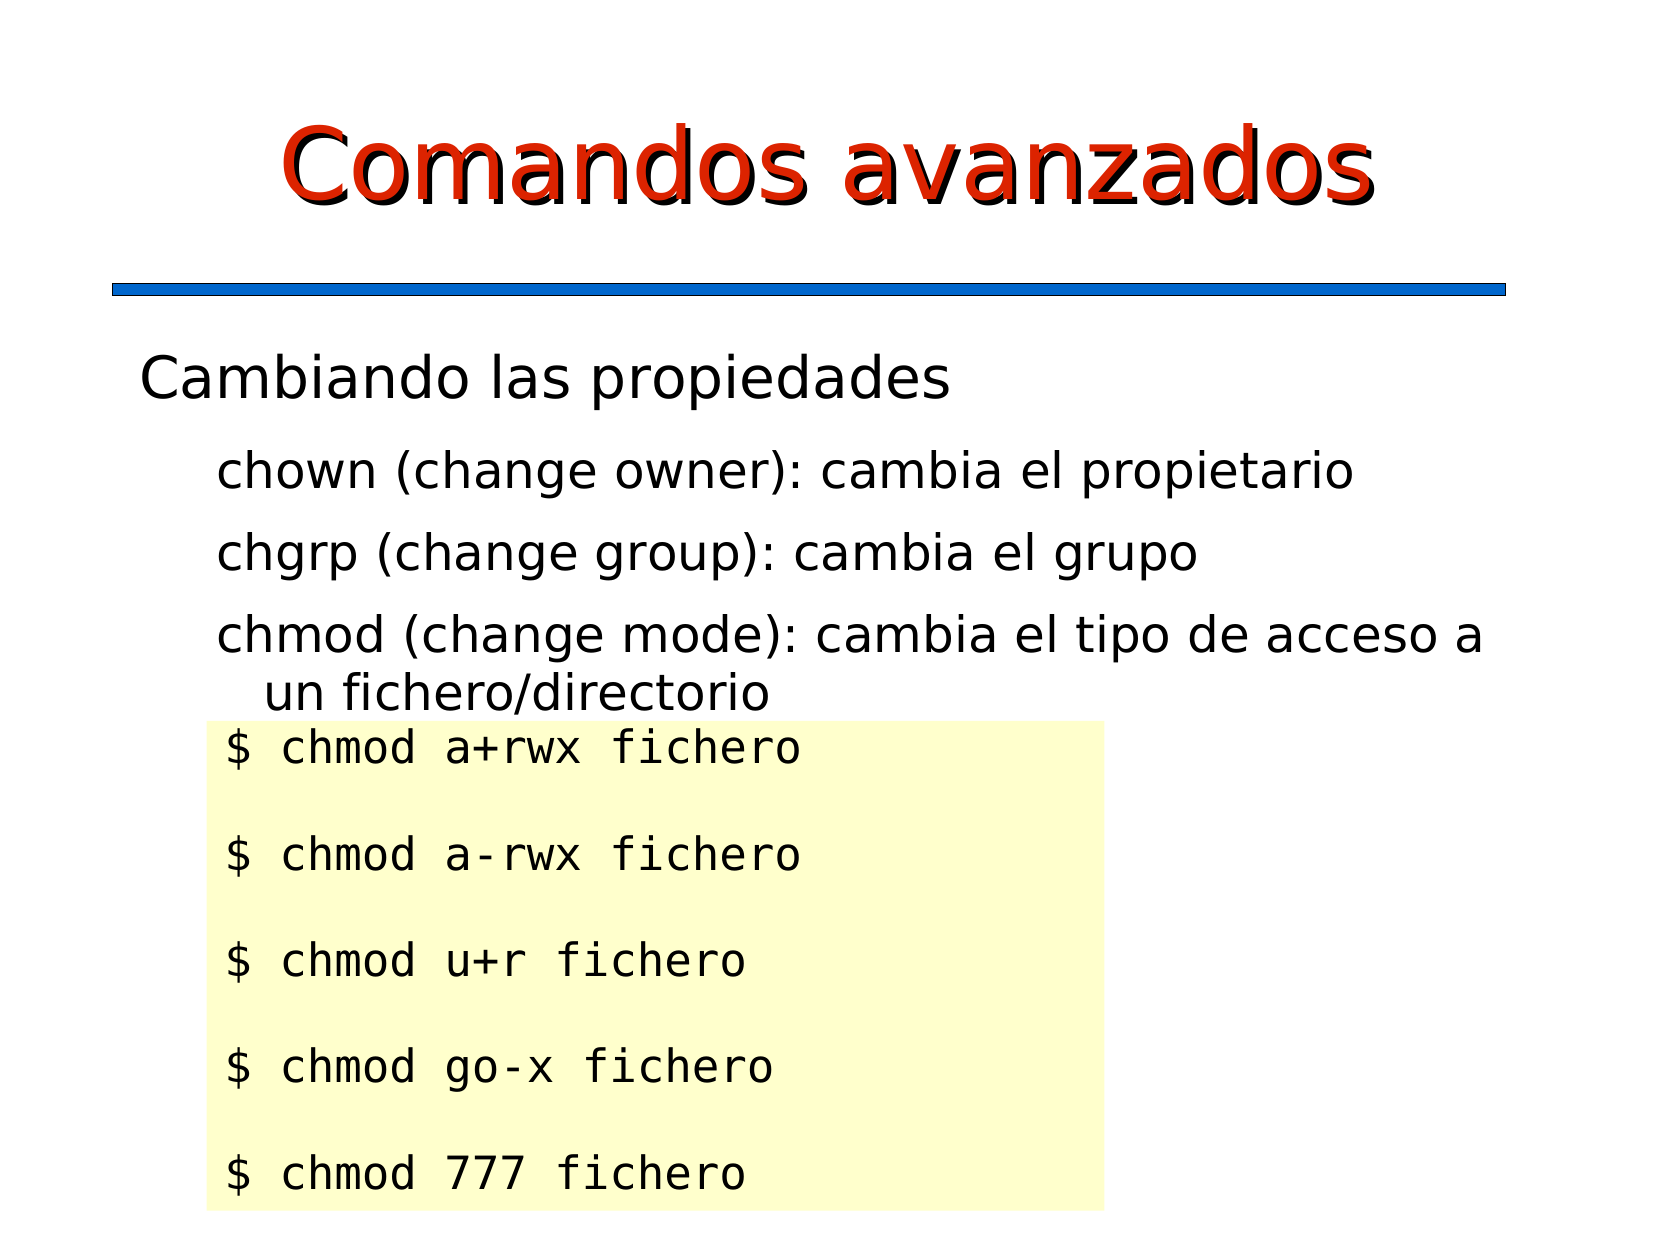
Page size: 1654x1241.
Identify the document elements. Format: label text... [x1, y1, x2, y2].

title Comandos avanzados [121, 61, 1534, 269]
list Cambiando las propiedades chown (change owner): cambia el propietario chgrp (change group): cambia el grupo chmod (change mode): cambia el tipo de acceso a un fichero/directorio [121, 344, 1534, 1141]
text_box $ chmod a+rwx fichero $ chmod a-rwx fichero $ chmod u+r fichero $ chmod go-x fichero $ chmod 777 fichero [206, 720, 1105, 1211]
